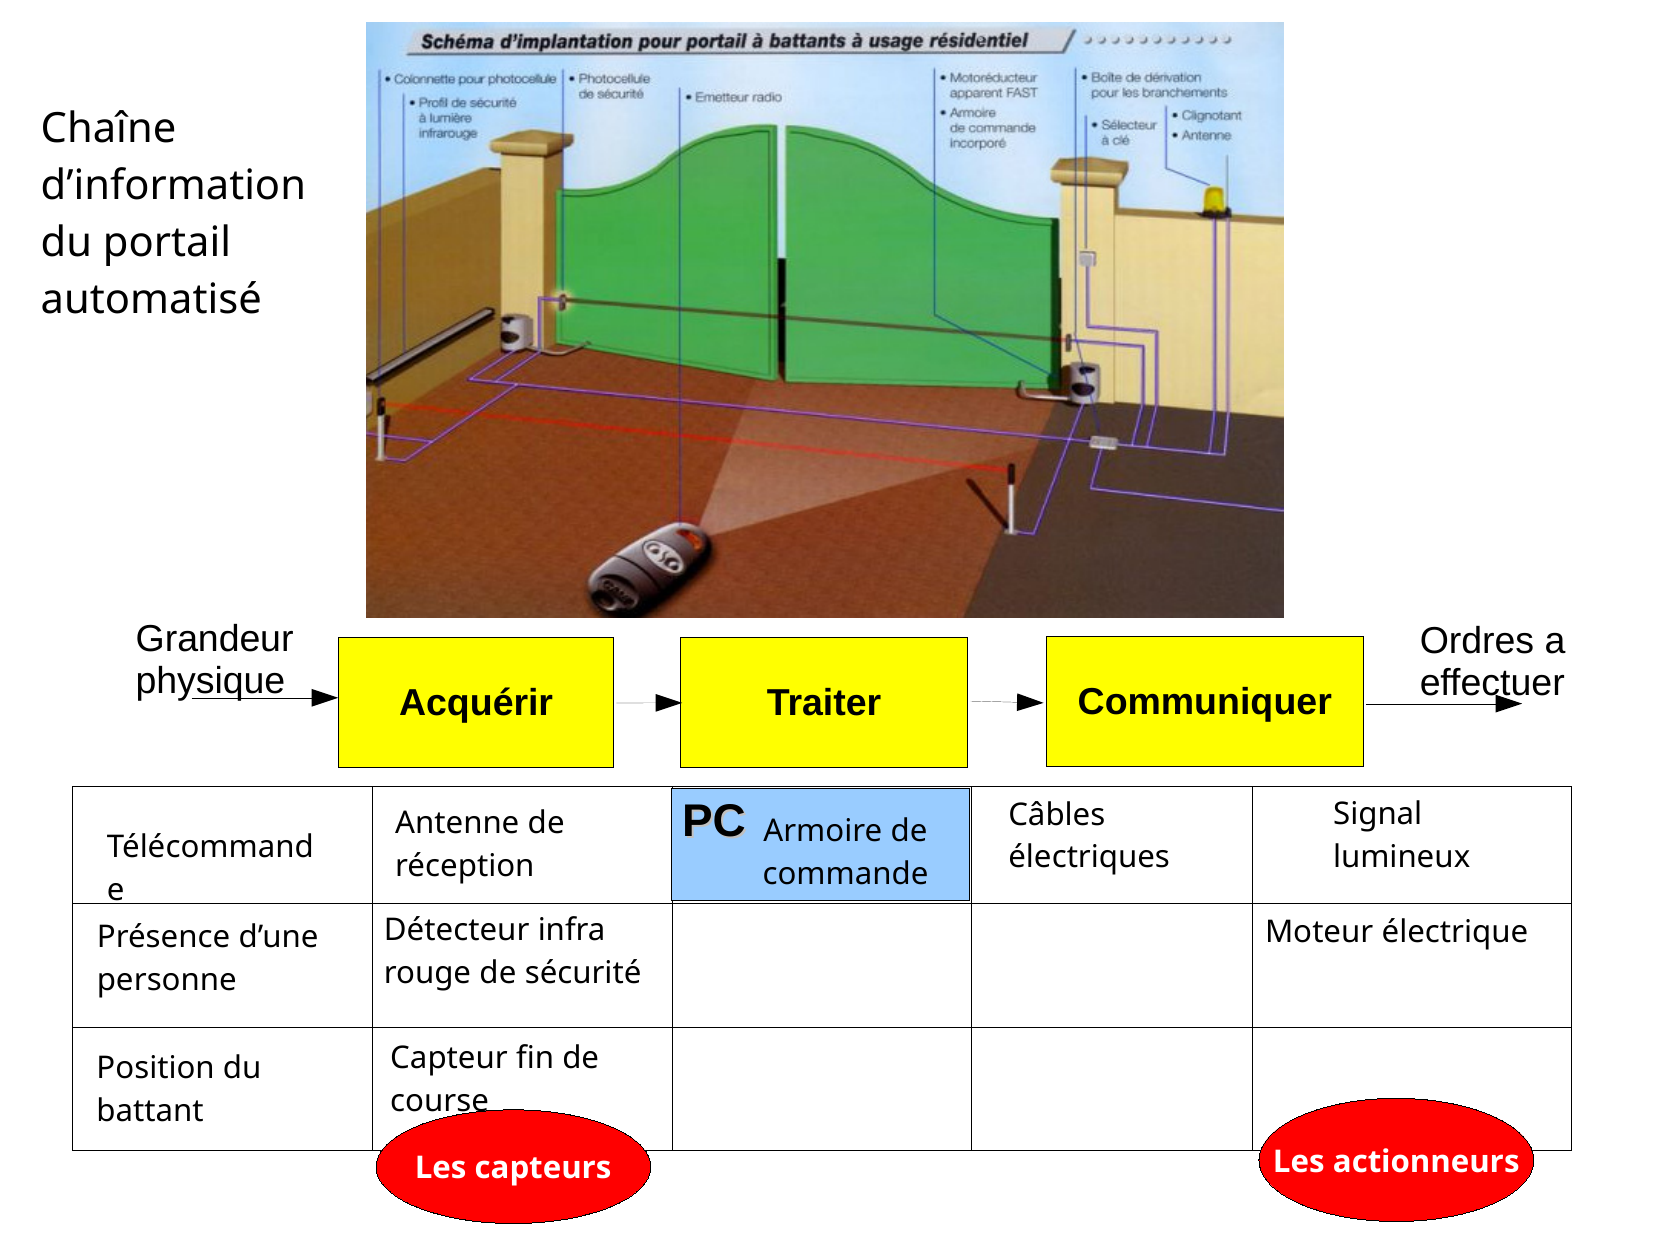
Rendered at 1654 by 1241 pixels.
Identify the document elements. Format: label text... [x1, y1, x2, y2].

text_box Les actionneurs [1258, 1098, 1534, 1222]
text_box Présence d’une personne [82, 906, 338, 1001]
text_box Moteur électrique [1250, 901, 1563, 956]
text_box Détecteur infra rouge de sécurité [369, 899, 658, 993]
table_header [373, 787, 672, 903]
text_box Capteur fin de course [375, 1027, 664, 1121]
text_box Grandeur physique [120, 610, 317, 710]
table_cell [1253, 1028, 1571, 1150]
picture [366, 22, 1284, 618]
table_header [73, 787, 372, 903]
text_box PC [667, 787, 770, 855]
table_cell [673, 1028, 971, 1150]
text_box Les capteurs [376, 1121, 651, 1224]
text_box [671, 855, 970, 901]
table_cell [73, 1028, 372, 1150]
text_box Ordres a effectuer [1405, 612, 1596, 712]
text_box Antenne de réception [380, 792, 641, 887]
text_box Signal lumineux [1318, 783, 1527, 878]
text_box Armoire de commande [718, 800, 973, 895]
table_cell [1253, 904, 1571, 1027]
table_header [1253, 787, 1571, 903]
table_cell [972, 1028, 1252, 1150]
table_cell [373, 904, 672, 1027]
table_cell [673, 904, 971, 1027]
table_cell [599, 1028, 672, 1150]
text_box Chaîne d’information du portail automatisé [25, 90, 327, 314]
table_cell [972, 904, 1252, 1027]
table_cell [73, 904, 372, 1027]
text_box Câbles électriques [993, 784, 1237, 878]
text_box Communiquer [1046, 636, 1364, 767]
table_header [972, 787, 1252, 903]
text_box [770, 788, 970, 800]
text_box Position du battant [81, 1037, 365, 1134]
text_box Acquérir [338, 637, 614, 768]
text_box Traiter [680, 637, 968, 768]
text_box Télécommande [92, 816, 337, 893]
table_cell [373, 1028, 428, 1150]
